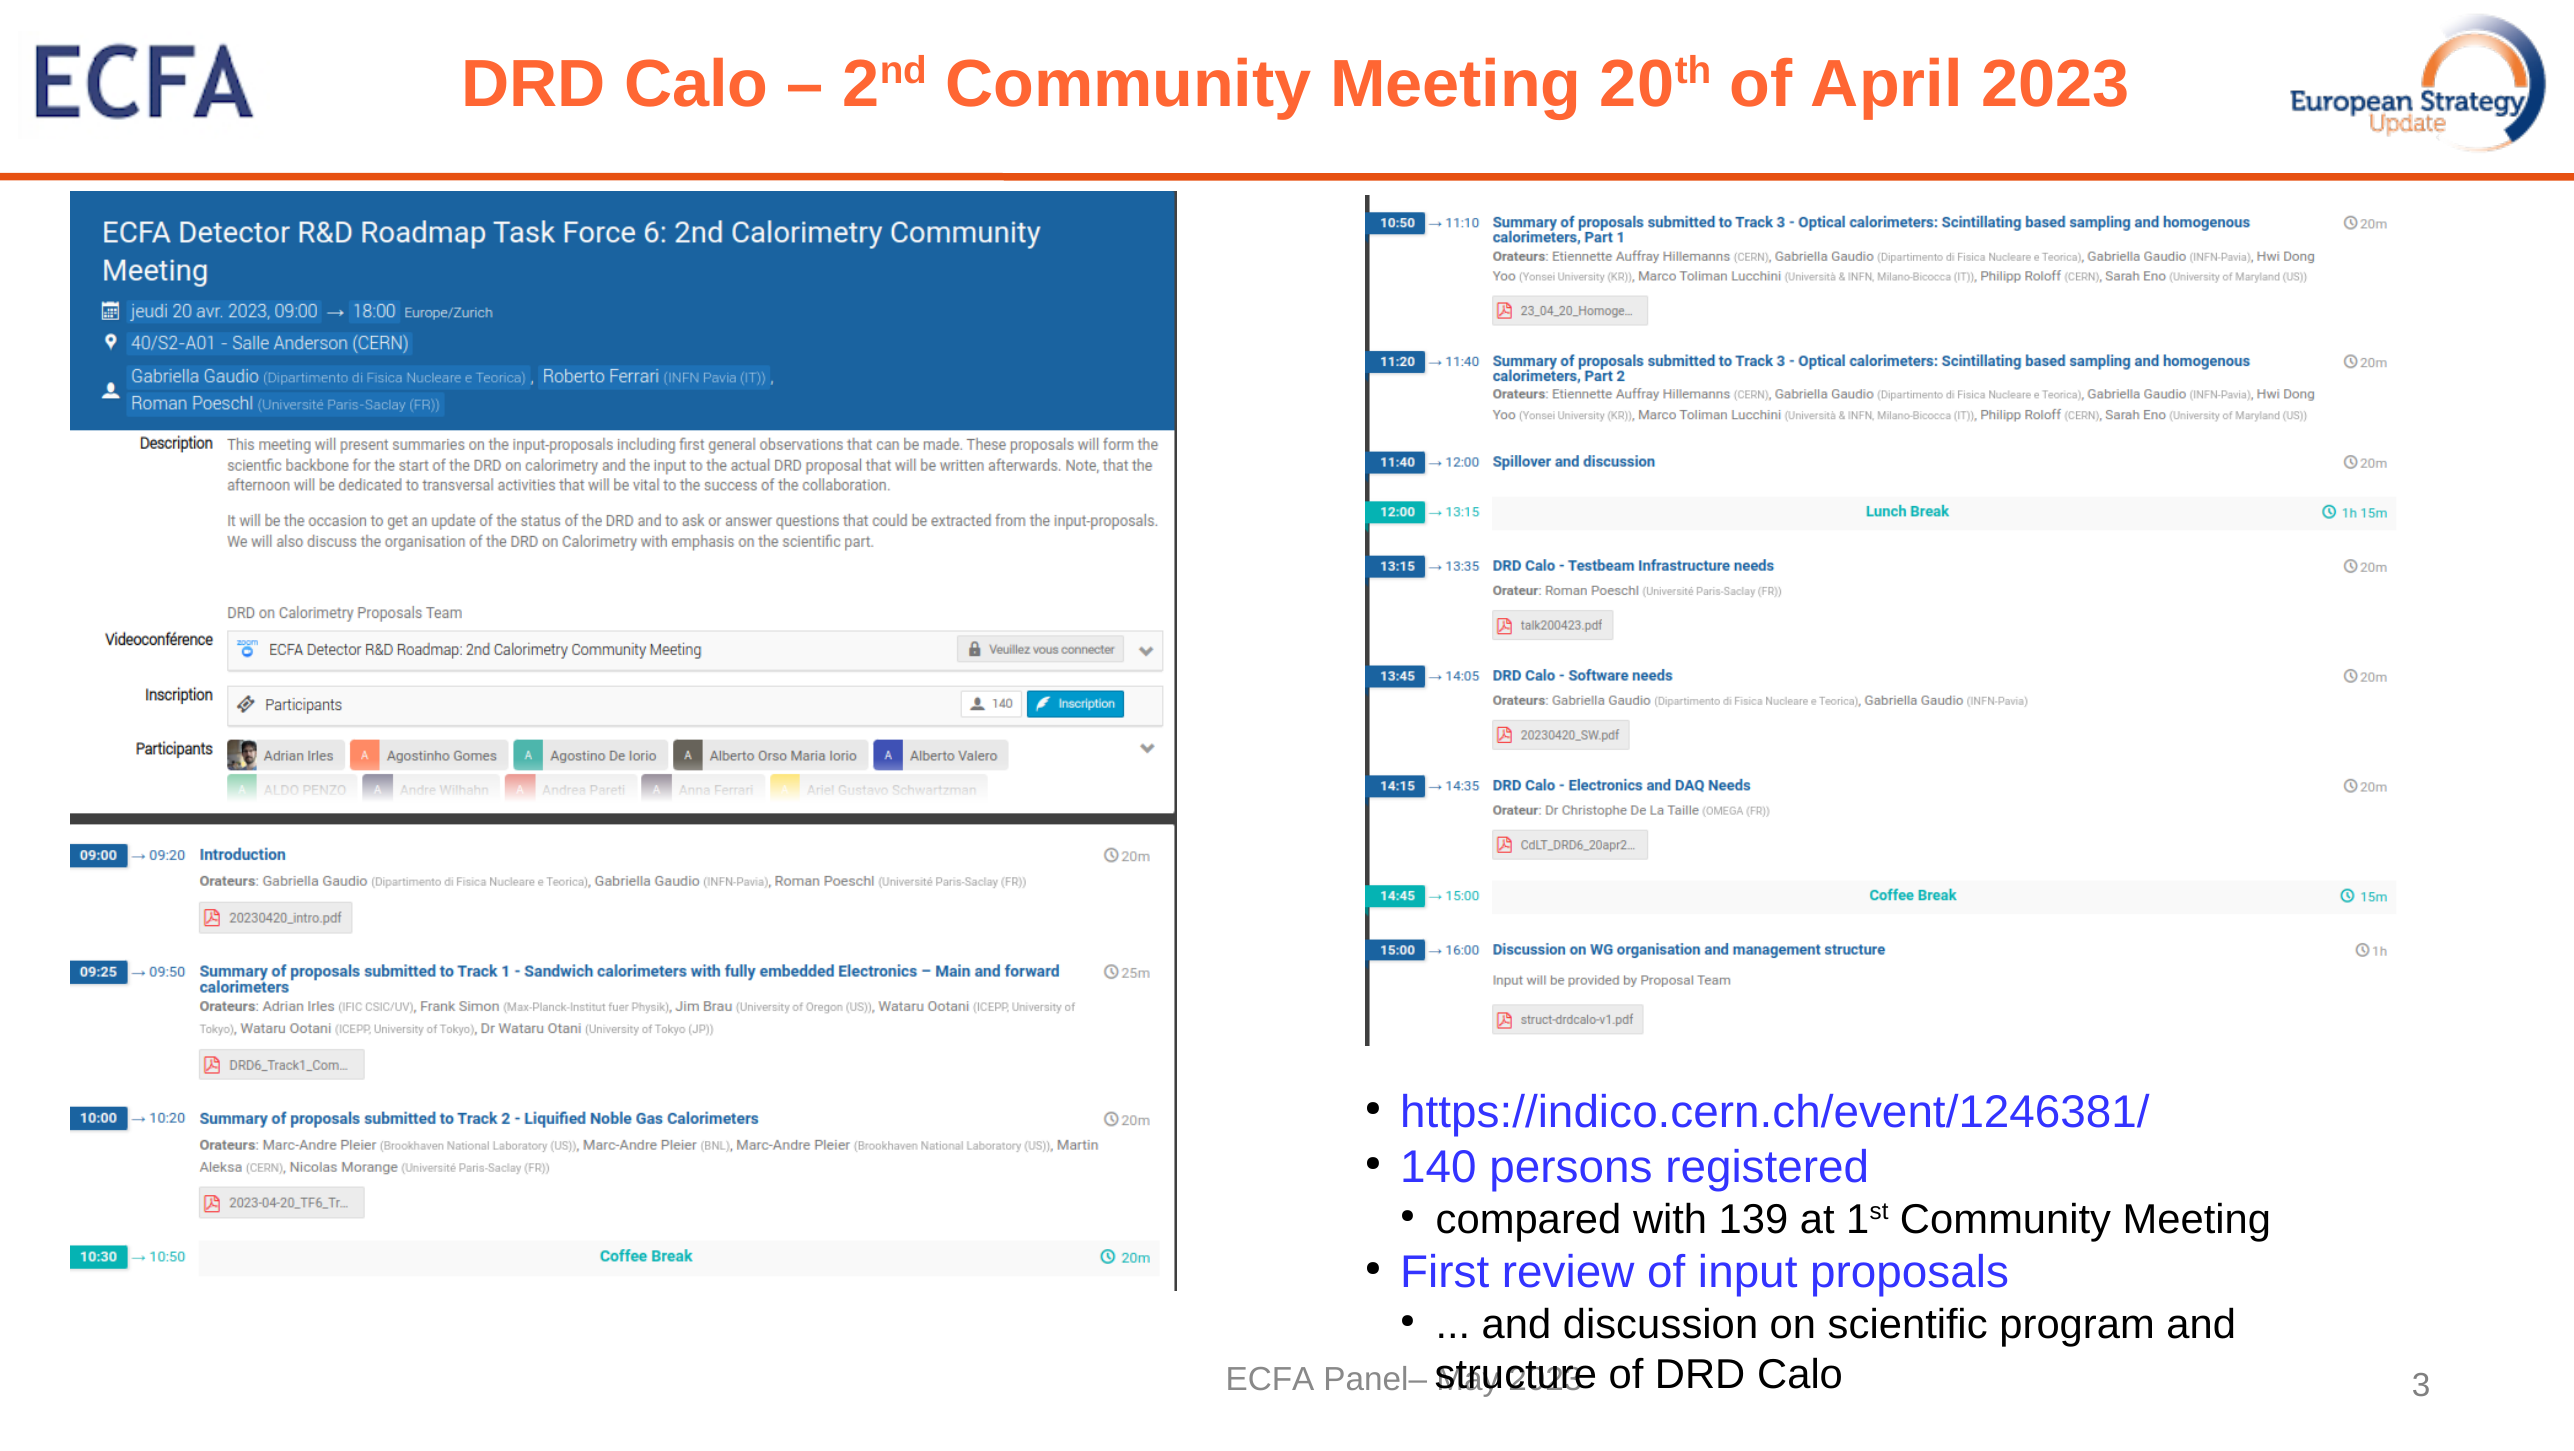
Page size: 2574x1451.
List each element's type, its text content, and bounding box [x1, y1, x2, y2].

text_box https://indico.cern.ch/event/1246381/ 140 persons registered compared with 139 at 1st Community Meeting First review of input proposals ... and discussion on scientific program and structure of DRD Calo [1350, 1074, 2287, 1405]
picture [70, 191, 1177, 1291]
picture [18, 31, 222, 139]
title DRD Calo – 2nd Community Meeting 20th of April 2023 [222, 0, 2368, 168]
picture [1365, 0, 2548, 1046]
